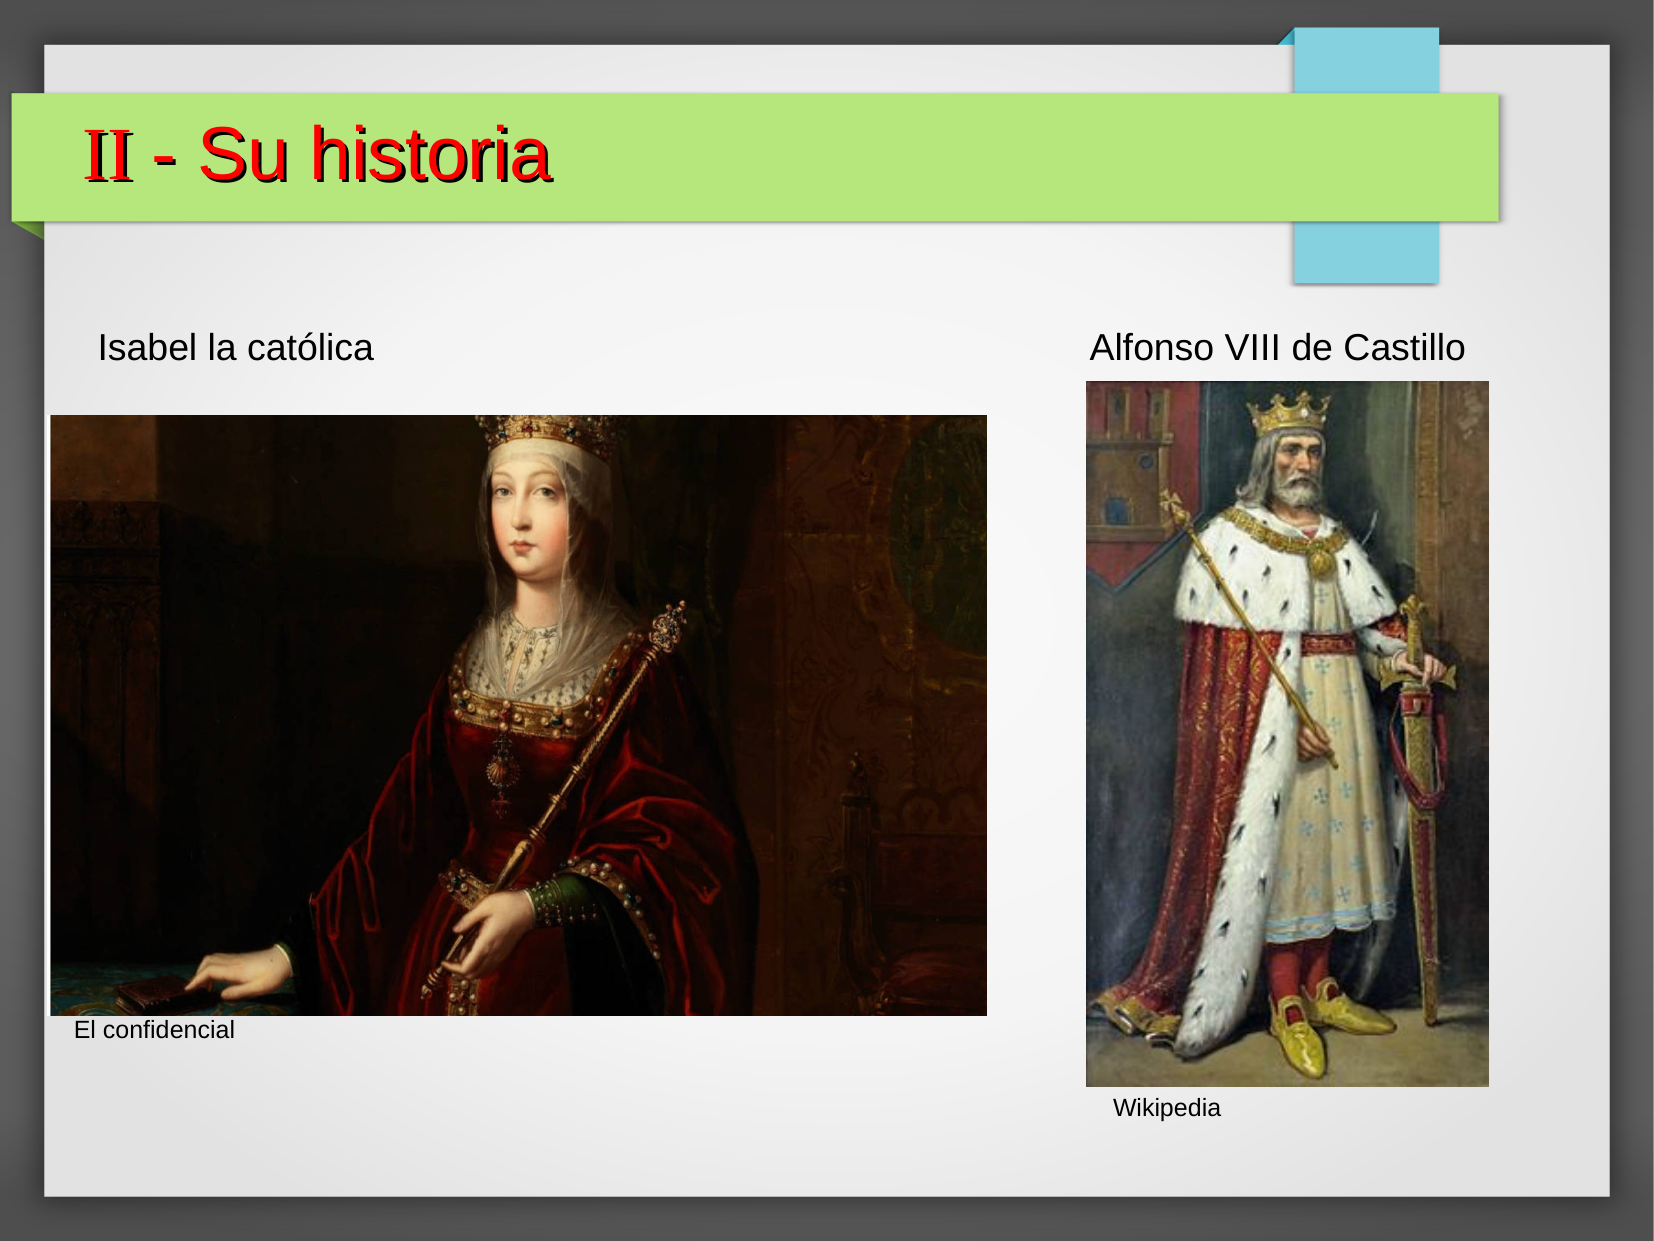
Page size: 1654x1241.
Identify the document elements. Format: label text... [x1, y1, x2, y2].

text_box Wikipedia [1098, 1086, 1453, 1130]
text_box Isabel la católica [82, 318, 650, 376]
text_box Alfonso VIII de Castillo [1074, 318, 1512, 418]
picture [0, 0, 1654, 1241]
title II - Su historia [82, 94, 1264, 213]
text_box El confidencial [59, 1008, 626, 1052]
